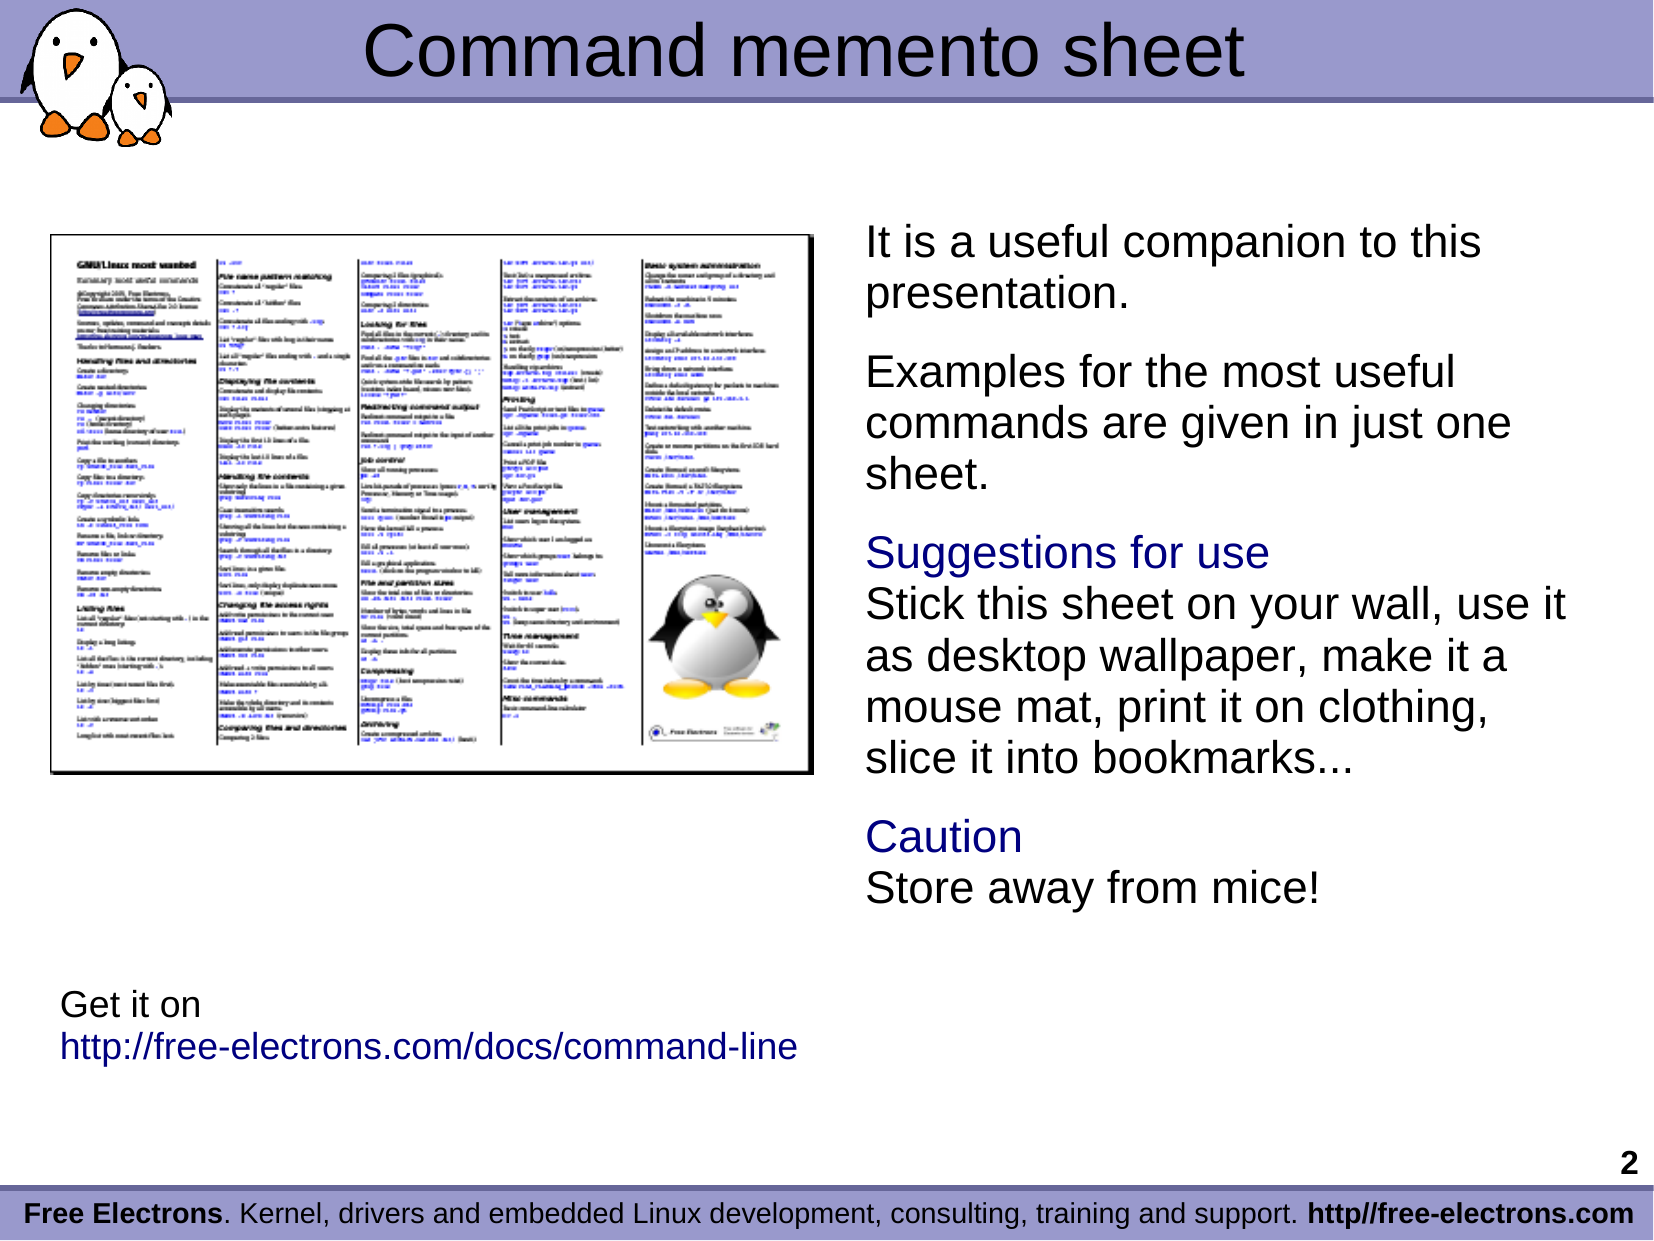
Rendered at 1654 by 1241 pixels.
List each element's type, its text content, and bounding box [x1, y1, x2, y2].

list It is a useful companion to this presentation. Examples for the most useful commands are given in just one sheet. Suggestions for use Stick this sheet on your wall, use it as desktop wallpaper, make it a mouse mat, print it on clothing, slice it into bookmarks... Caution Store away from mice! [847, 216, 1585, 1066]
title Command memento sheet [59, 0, 1550, 101]
picture [50, 234, 814, 775]
picture [20, 8, 172, 147]
list Get it on http://free-electrons.com/docs/command-line [41, 983, 962, 1088]
